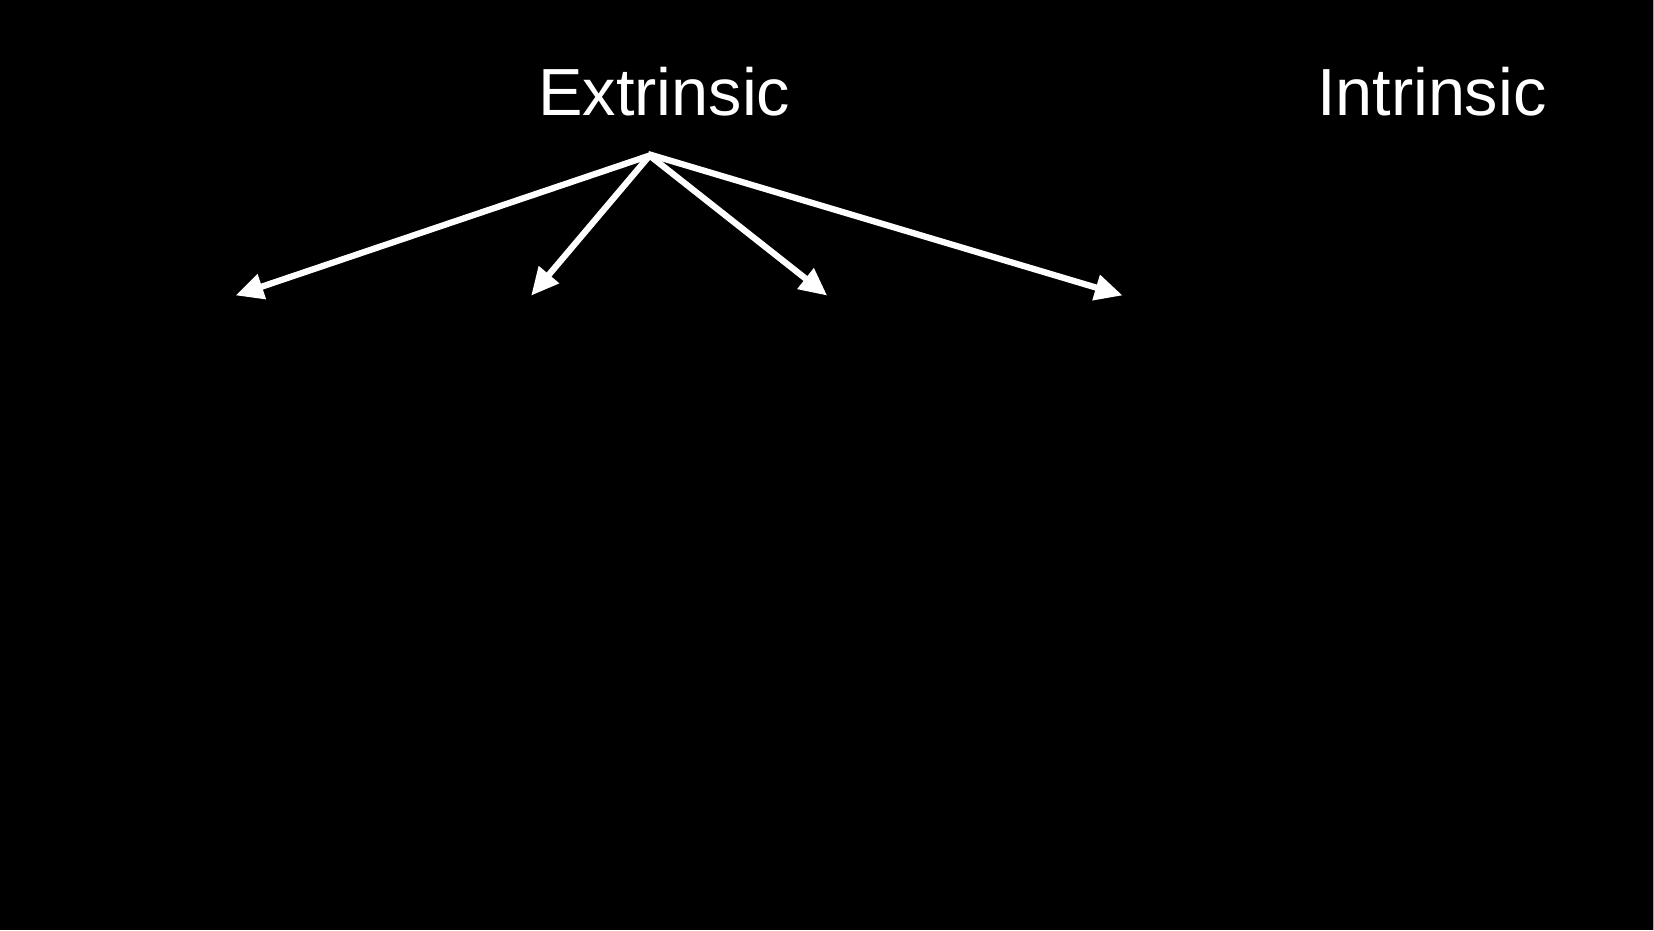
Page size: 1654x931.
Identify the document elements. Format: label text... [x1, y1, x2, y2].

list Intrinsic [1299, 29, 1565, 156]
list Extrinsic [531, 29, 798, 156]
